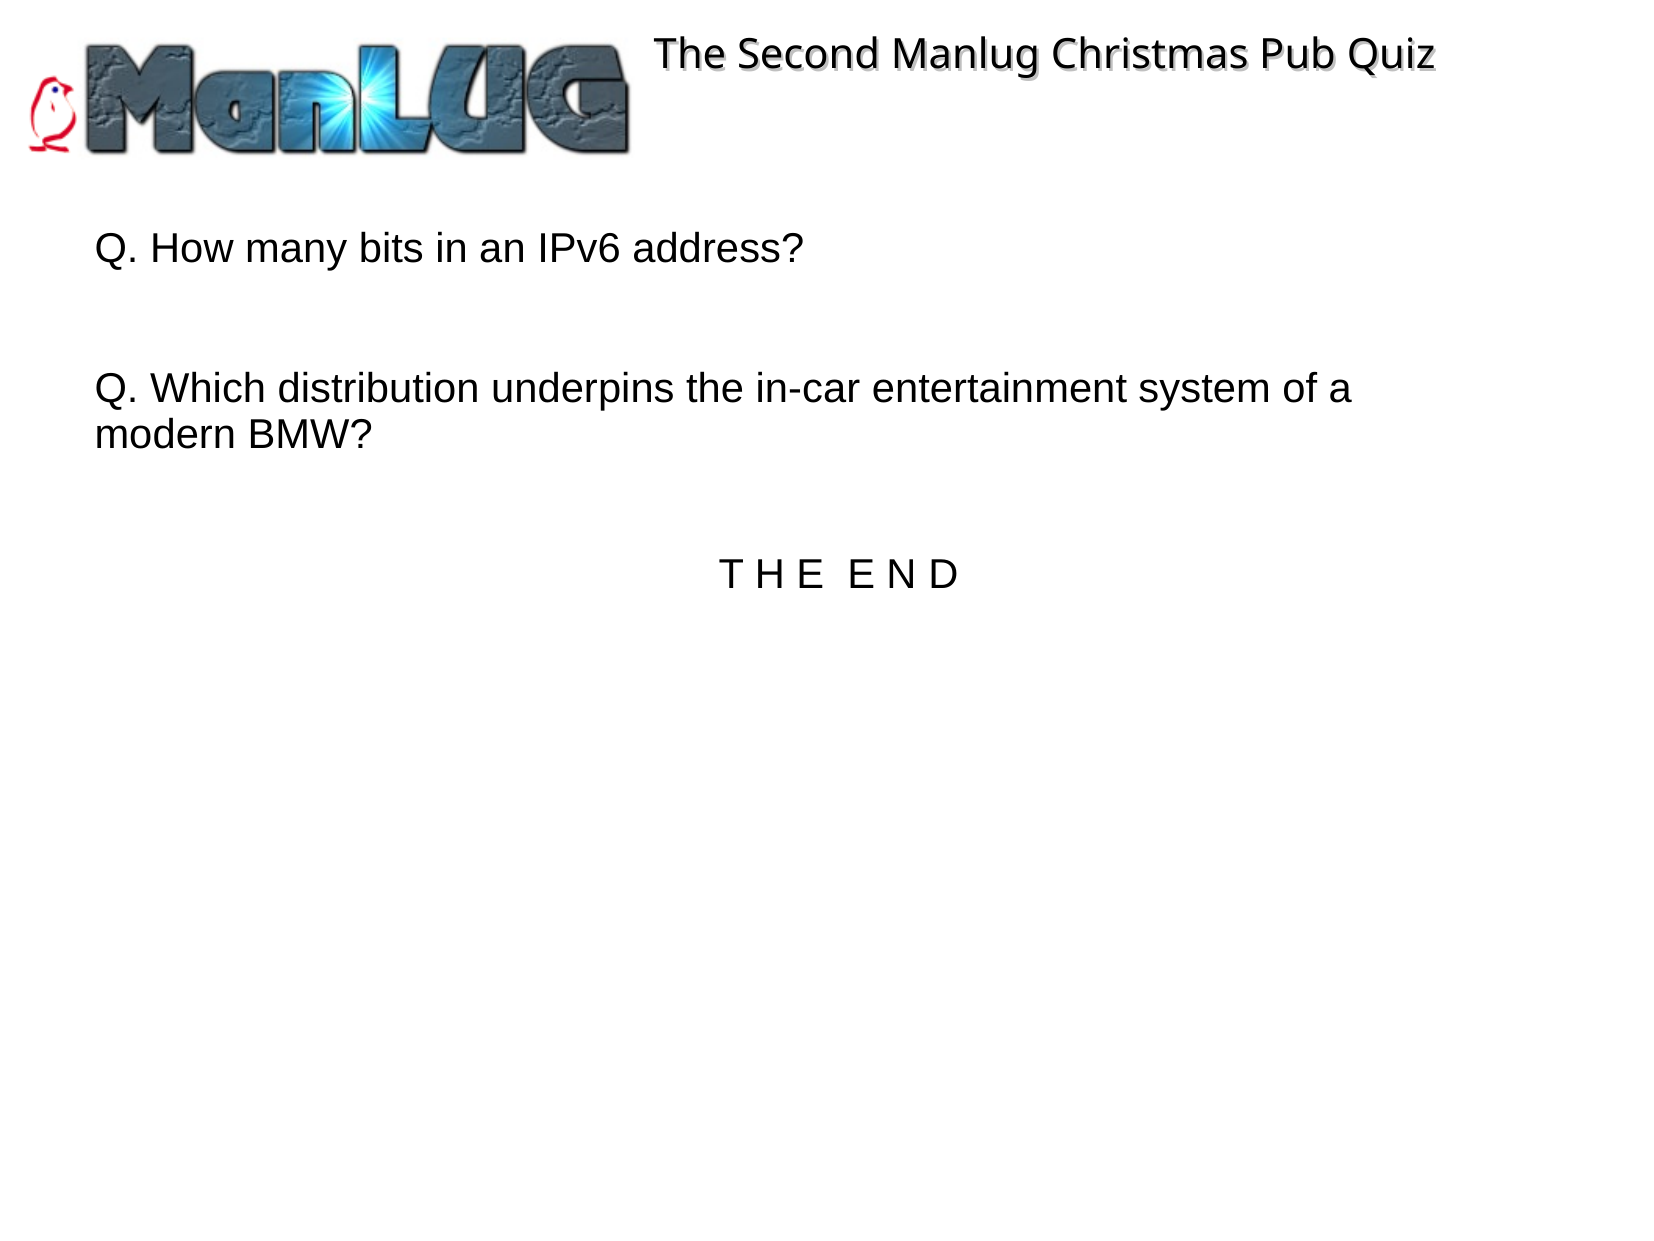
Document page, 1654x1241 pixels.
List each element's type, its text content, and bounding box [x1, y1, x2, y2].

text_box The Second Manlug Christmas Pub Quiz [639, 16, 1577, 91]
picture [16, 35, 638, 161]
subtitle Q. How many bits in an IPv6 address? Q. Which distribution underpins the in-car entertainment system of a modern BMW? T H E E N D [94, 122, 1583, 979]
